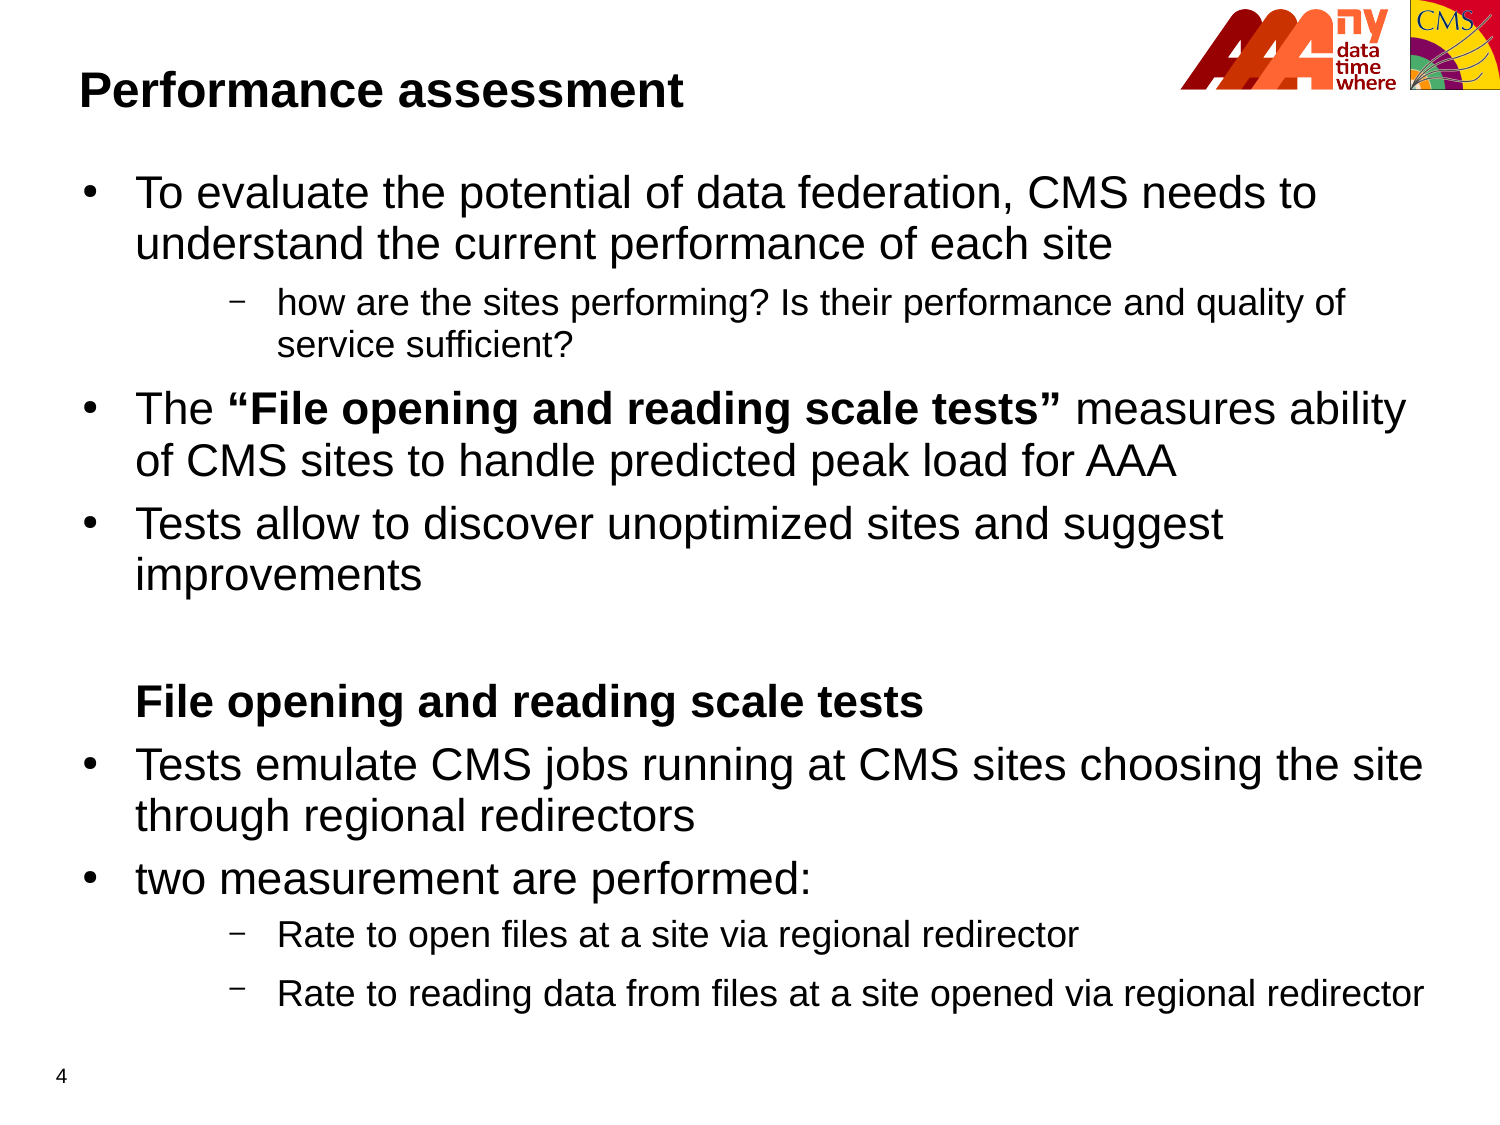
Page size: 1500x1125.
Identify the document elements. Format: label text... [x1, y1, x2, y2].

list To evaluate the potential of data federation, CMS needs to understand the current performance of each site how are the sites performing? Is their performance and quality of service sufficient? The “File opening and reading scale tests” measures ability of CMS sites to handle predicted peak load for AAA Tests allow to discover unoptimized sites and suggest improvements File opening and reading scale tests Tests emulate CMS jobs running at CMS sites choosing the site through regional redirectors two measurement are performed: Rate to open files at a site via regional redirector Rate to reading data from files at a site opened via regional redirector [64, 167, 1436, 1016]
picture [1410, 0, 1500, 90]
title Performance assessment [64, 54, 1198, 147]
picture [1180, 9, 1396, 90]
